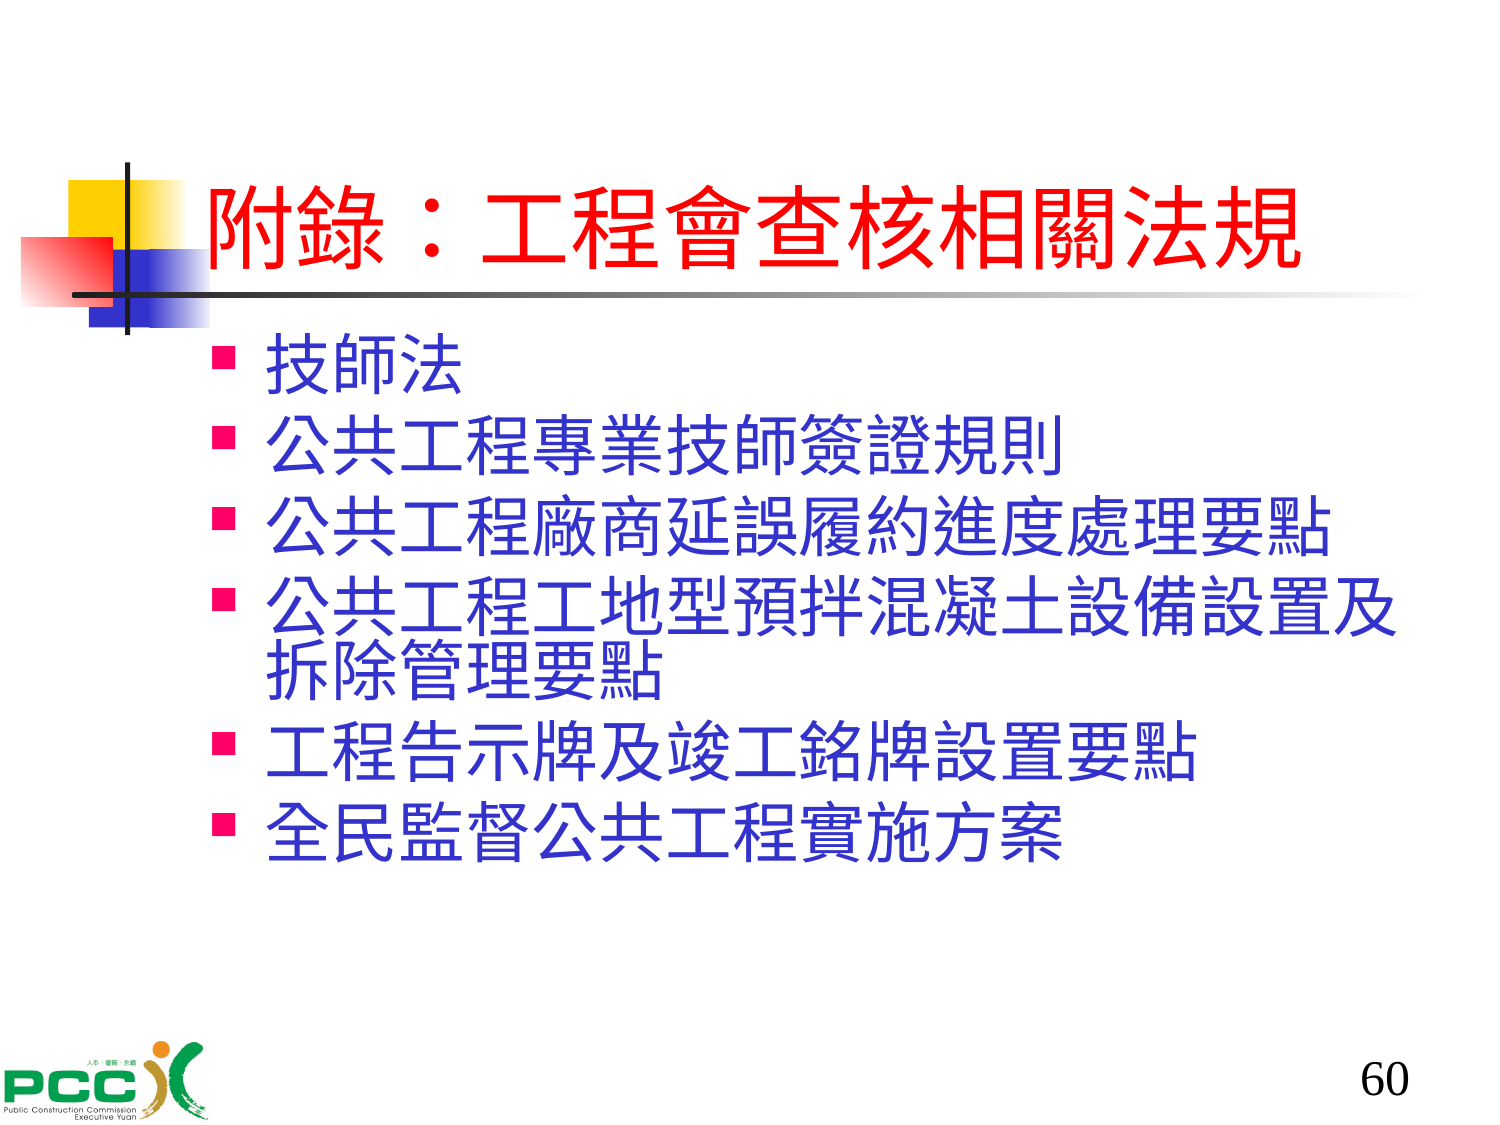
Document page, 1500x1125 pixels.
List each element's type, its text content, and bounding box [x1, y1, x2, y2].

title 附錄：工程會查核相關法規 [188, 101, 1468, 289]
list 技師法 公共工程專業技師簽證規則 公共工程廠商延誤履約進度處理要點 公共工程工地型預拌混凝土設備設置及拆除管理要點 工程告示牌及竣工銘牌設置要點 全民監督公共工程實施方案 [193, 331, 1469, 1007]
picture [0, 1037, 226, 1125]
